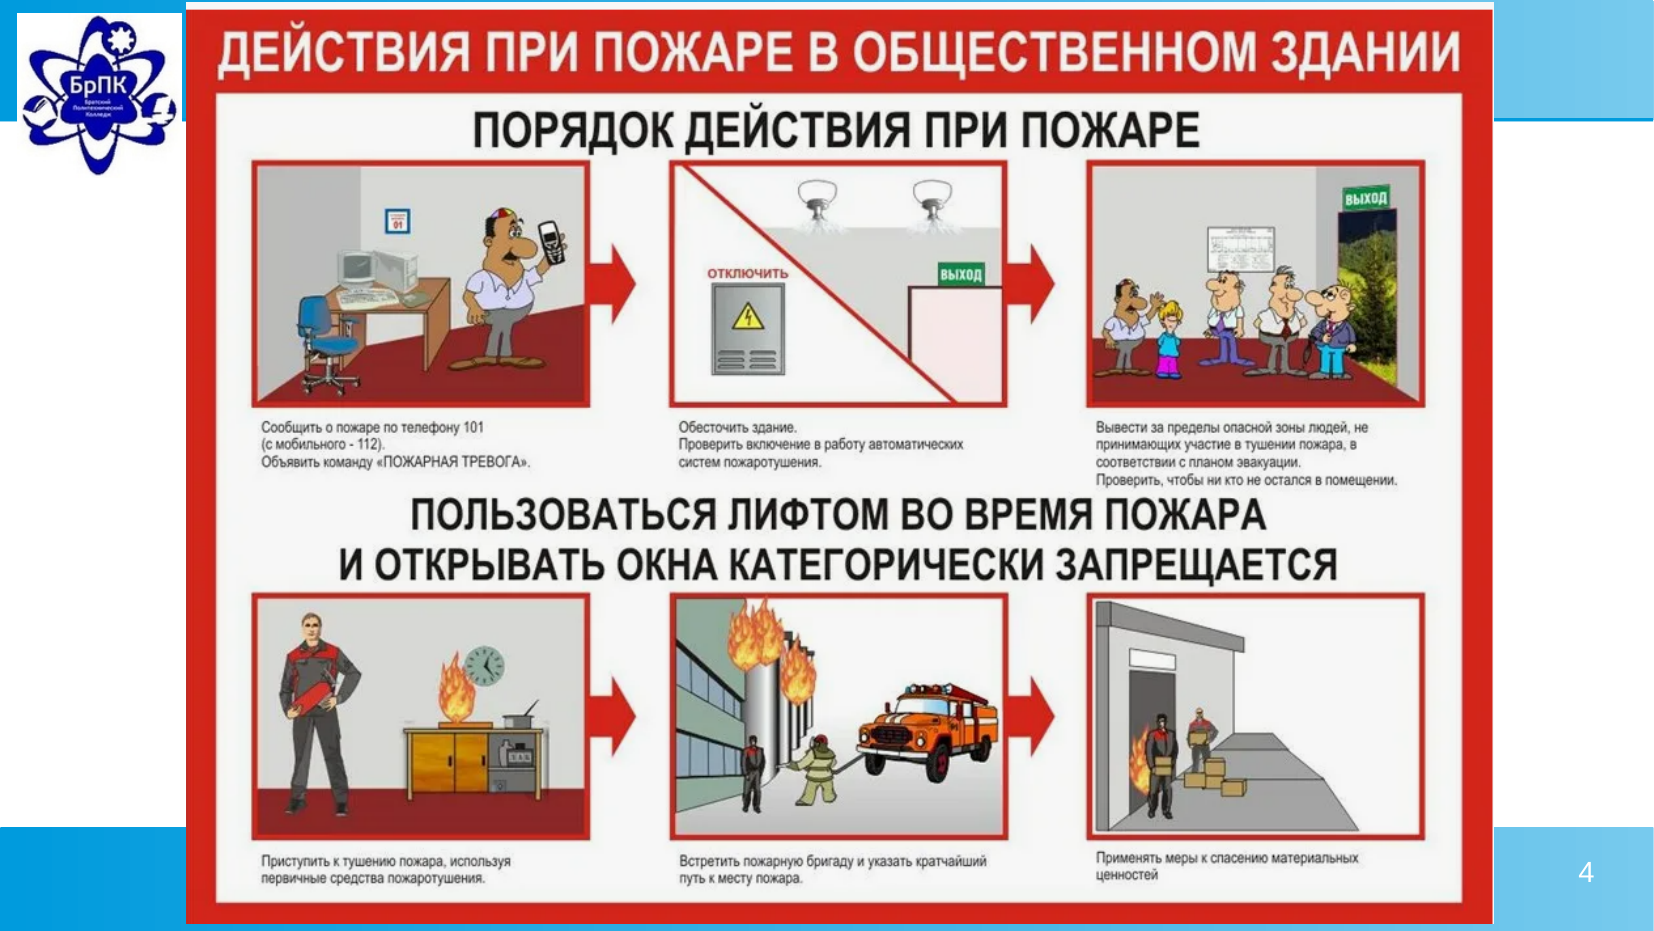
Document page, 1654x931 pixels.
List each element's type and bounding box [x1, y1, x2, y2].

picture [17, 14, 182, 178]
picture [186, 2, 1494, 924]
